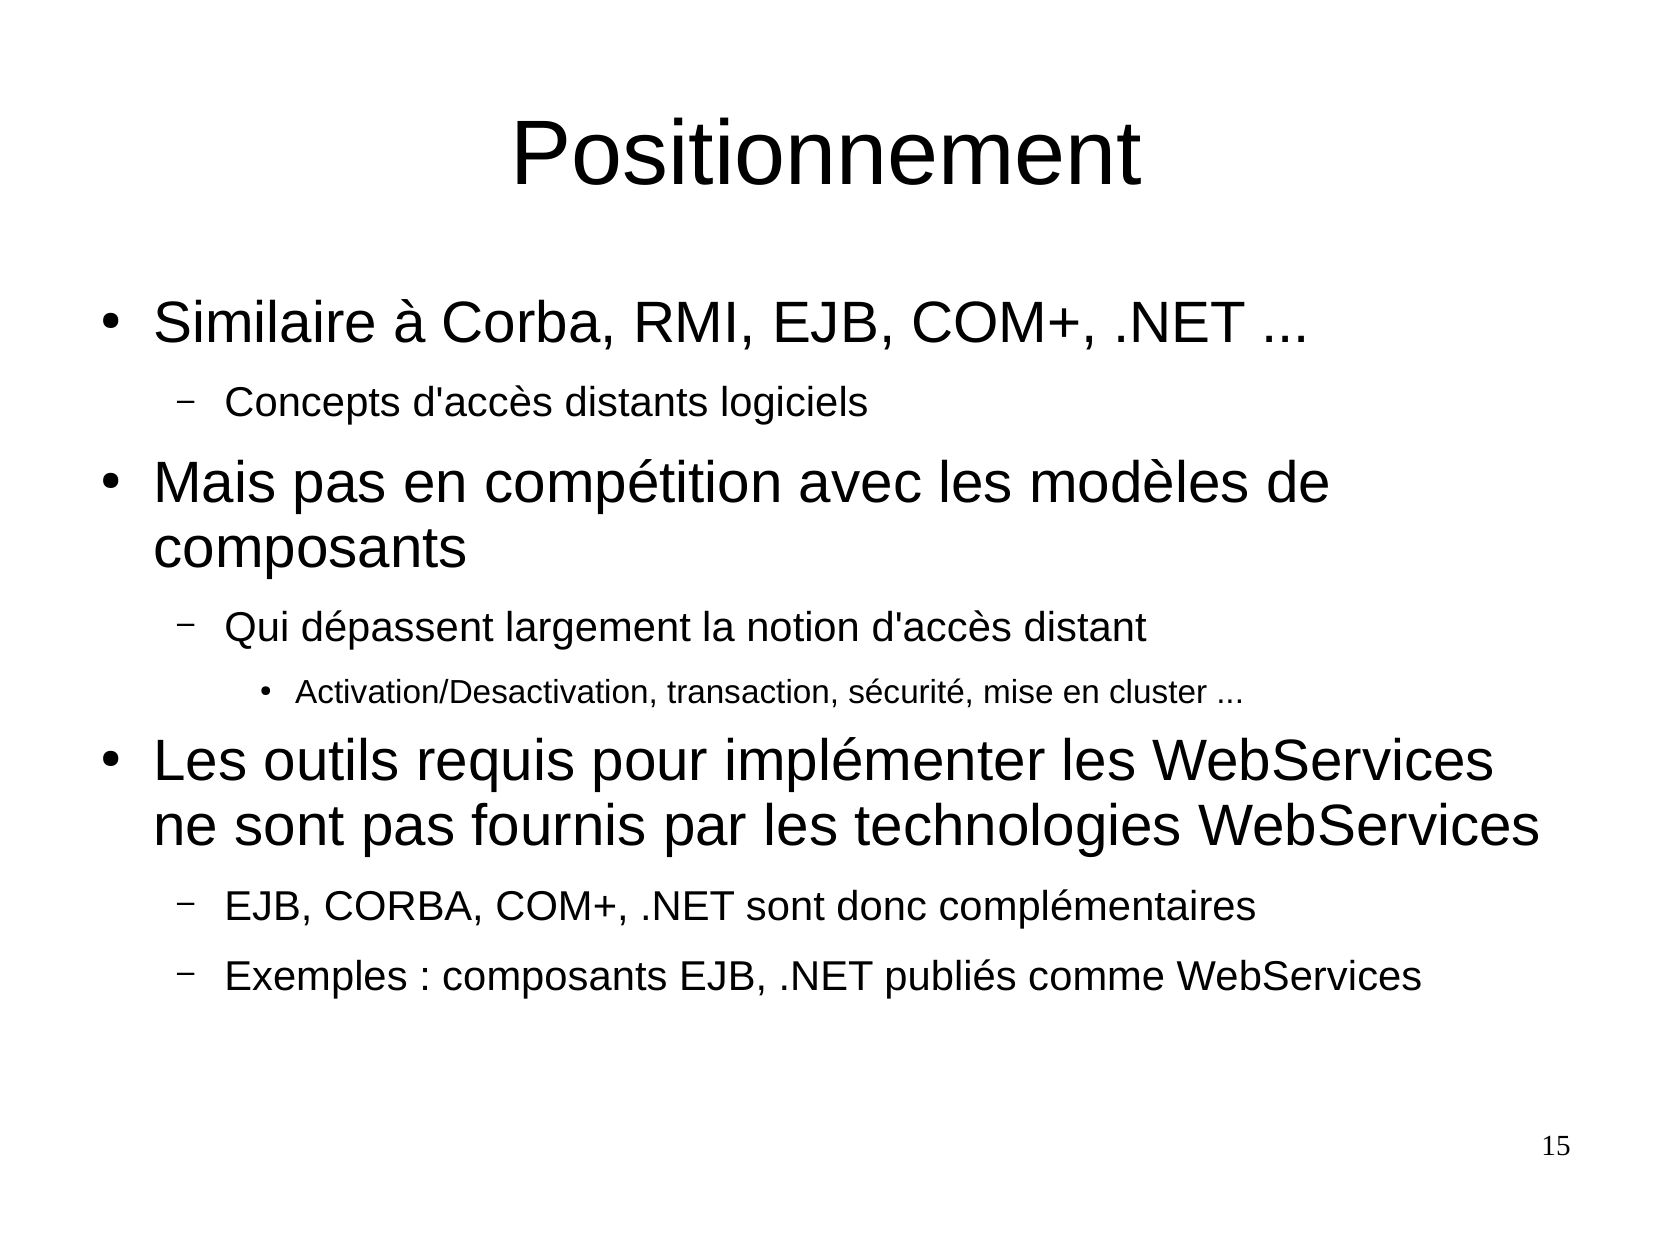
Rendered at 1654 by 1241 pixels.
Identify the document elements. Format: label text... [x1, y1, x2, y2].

title Positionnement [82, 56, 1571, 250]
list Similaire à Corba, RMI, EJB, COM+, .NET ... Concepts d'accès distants logiciels Mais pas en compétition avec les modèles de composants Qui dépassent largement la notion d'accès distant Activation/Desactivation, transaction, sécurité, mise en cluster ... Les outils requis pour implémenter les WebServices ne sont pas fournis par les technologies WebServices EJB, CORBA, COM+, .NET sont donc complémentaires Exemples : composants EJB, .NET publiés comme WebServices [82, 290, 1571, 1094]
